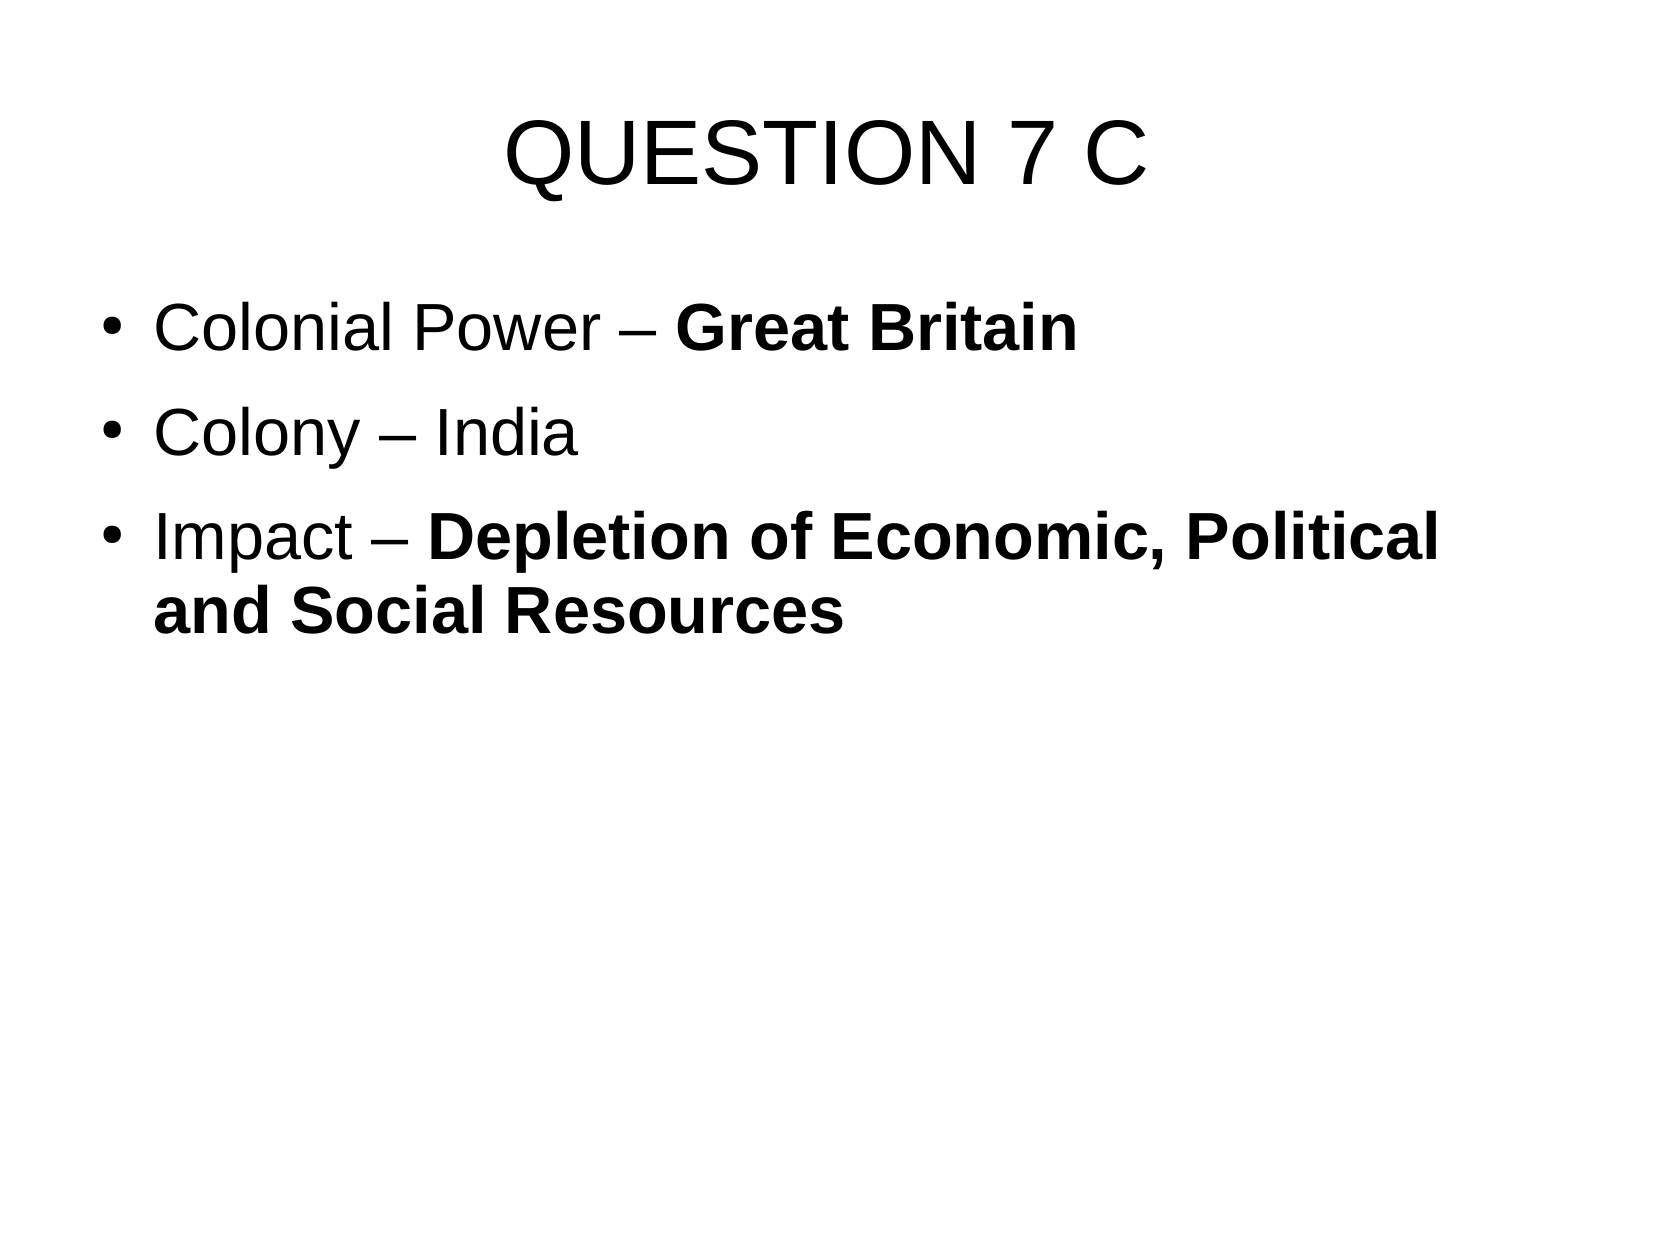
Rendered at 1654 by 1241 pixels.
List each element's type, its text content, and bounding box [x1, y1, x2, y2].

title QUESTION 7 C [82, 56, 1571, 250]
list Colonial Power – Great Britain Colony – India Impact – Depletion of Economic, Political and Social Resources [82, 290, 1571, 1094]
